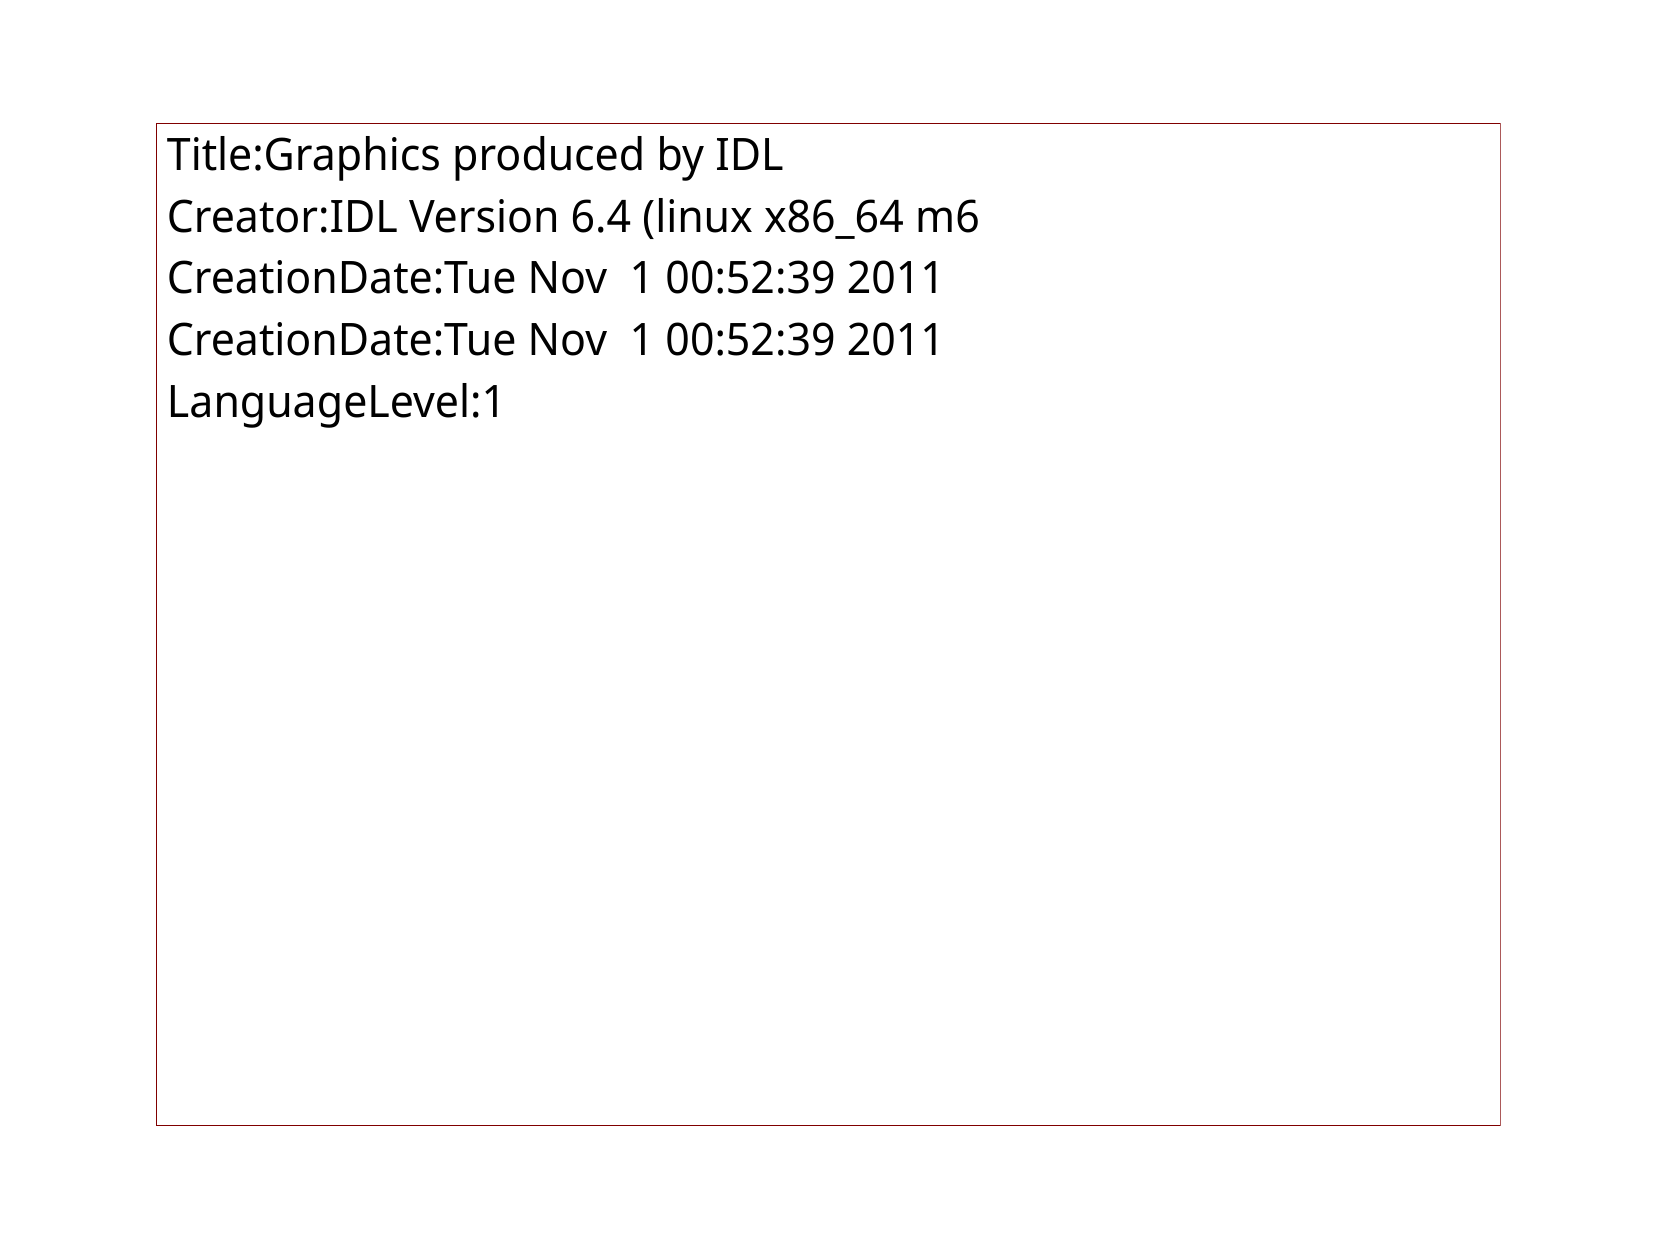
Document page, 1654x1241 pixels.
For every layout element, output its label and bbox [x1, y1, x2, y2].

picture [153, 120, 1501, 1126]
